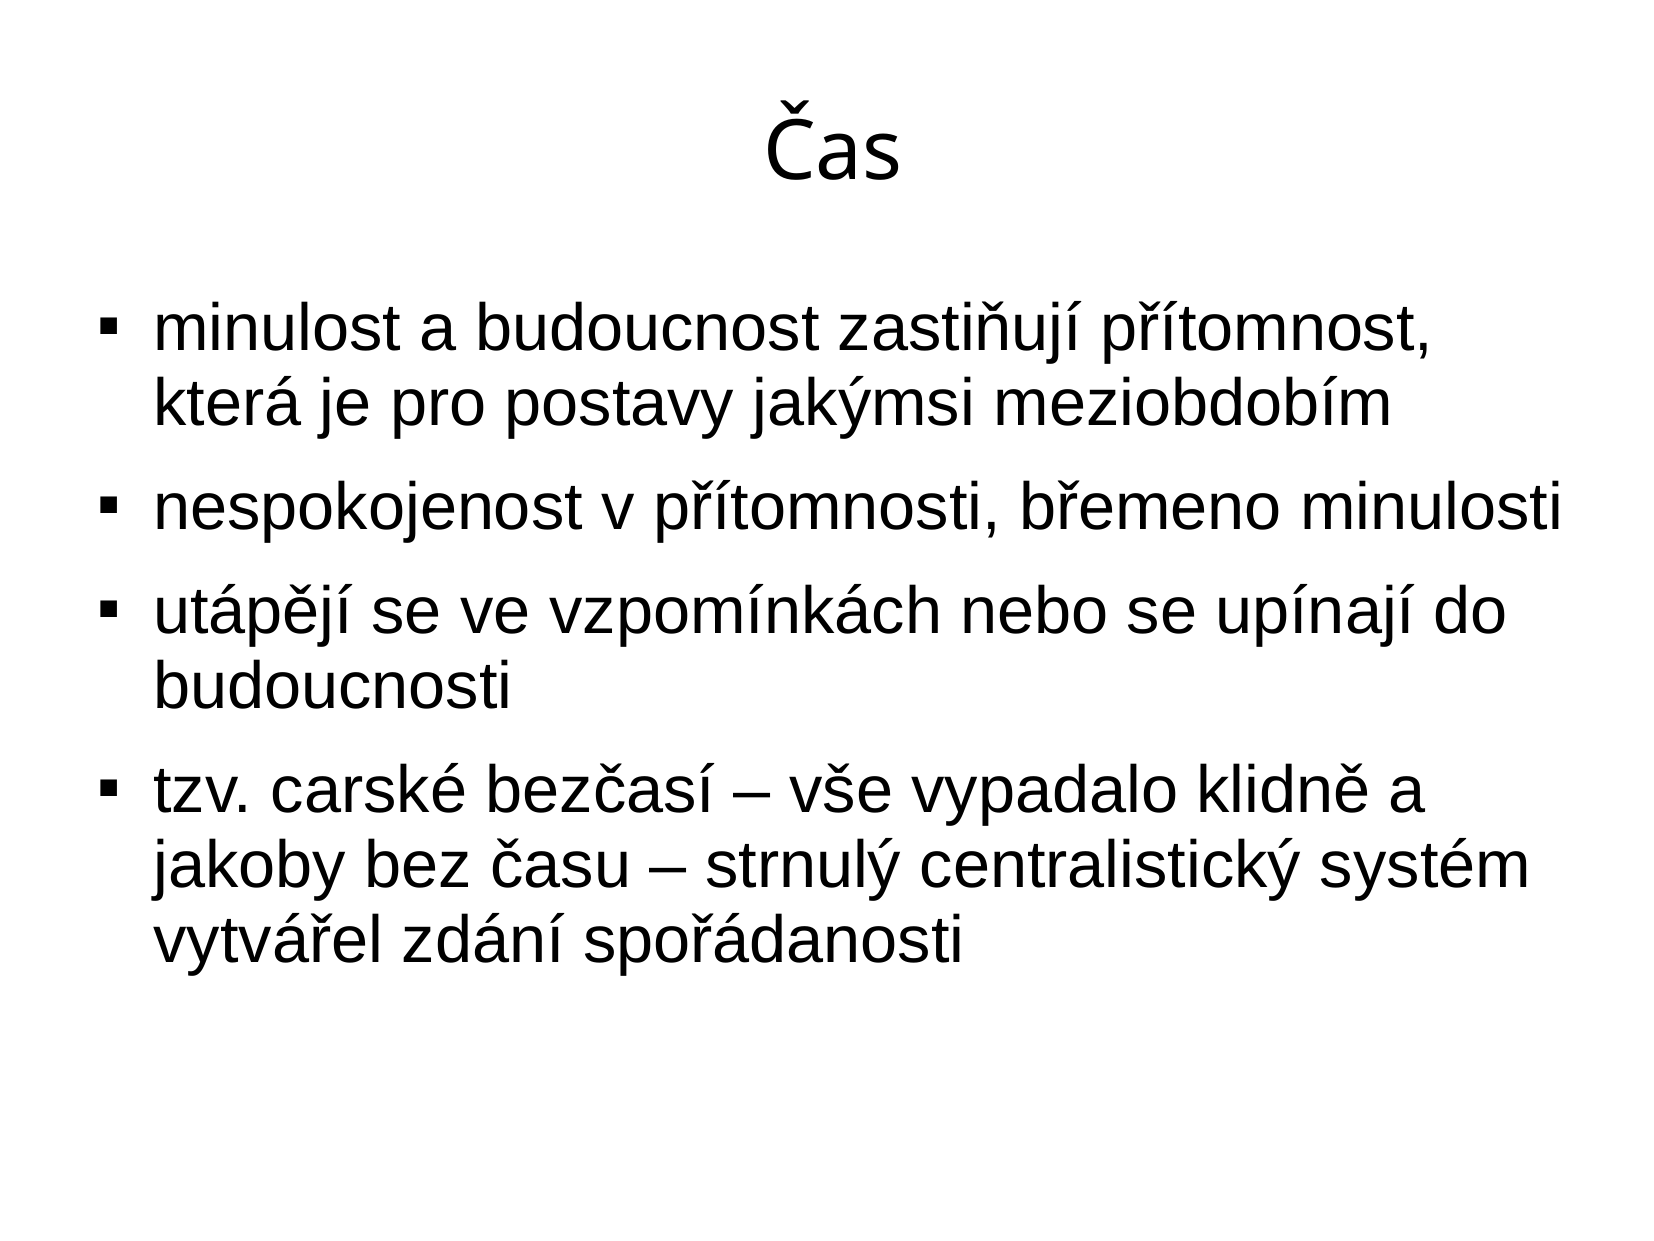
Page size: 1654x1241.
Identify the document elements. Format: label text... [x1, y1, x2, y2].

list minulost a budoucnost zastiňují přítomnost, která je pro postavy jakýmsi meziobdobím nespokojenost v přítomnosti, břemeno minulosti utápějí se ve vzpomínkách nebo se upínají do budoucnosti tzv. carské bezčasí – vše vypadalo klidně a jakoby bez času – strnulý centralistický systém vytvářel zdání spořádanosti [82, 290, 1571, 1109]
title Čas [88, 29, 1577, 266]
